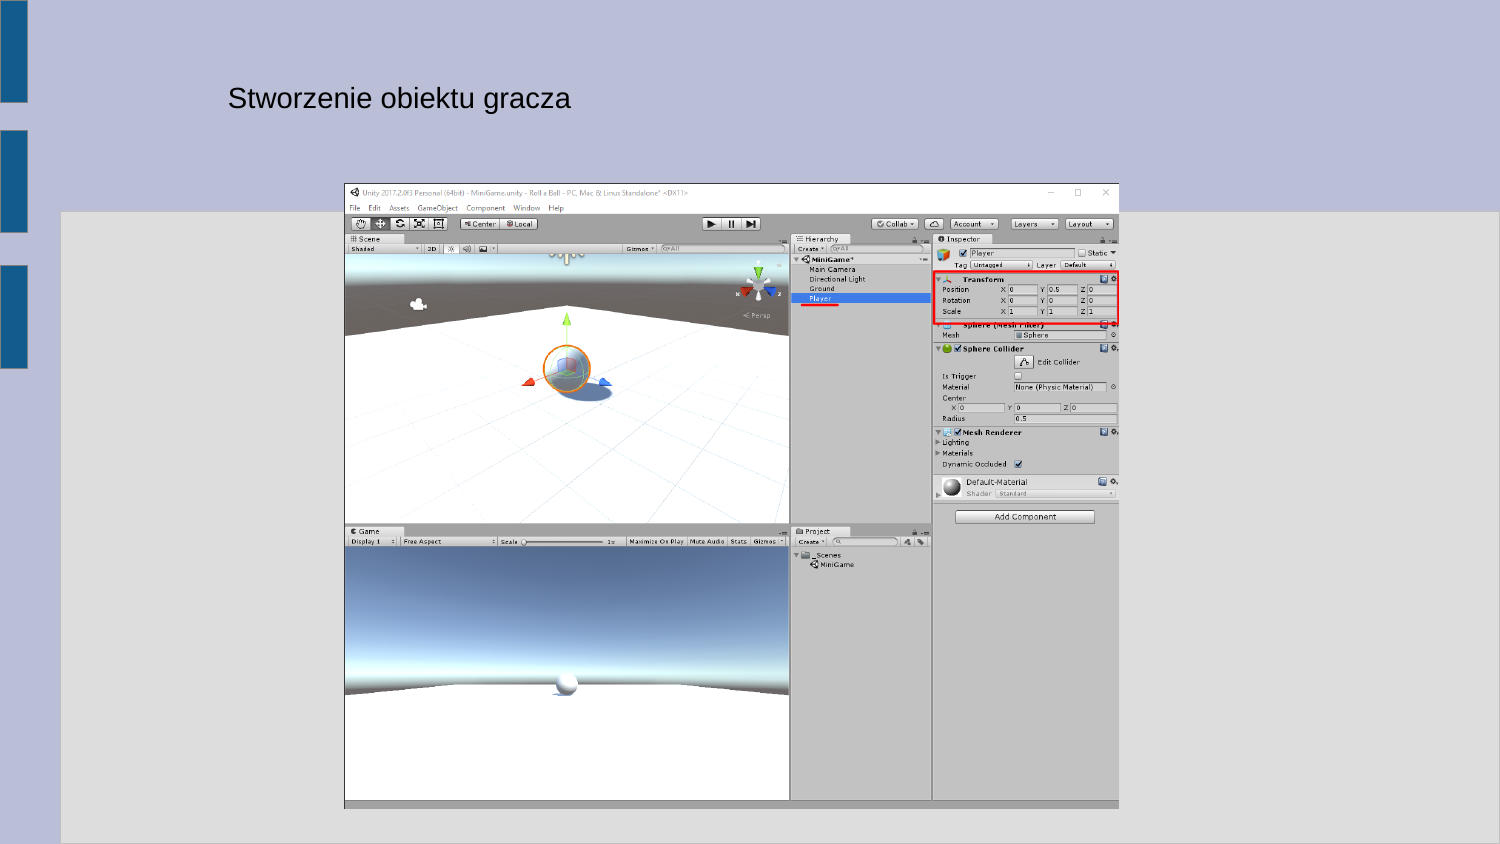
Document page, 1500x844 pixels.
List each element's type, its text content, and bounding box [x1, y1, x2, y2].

title Stworzenie obiektu gracza [212, 64, 1368, 215]
picture [344, 183, 1119, 809]
